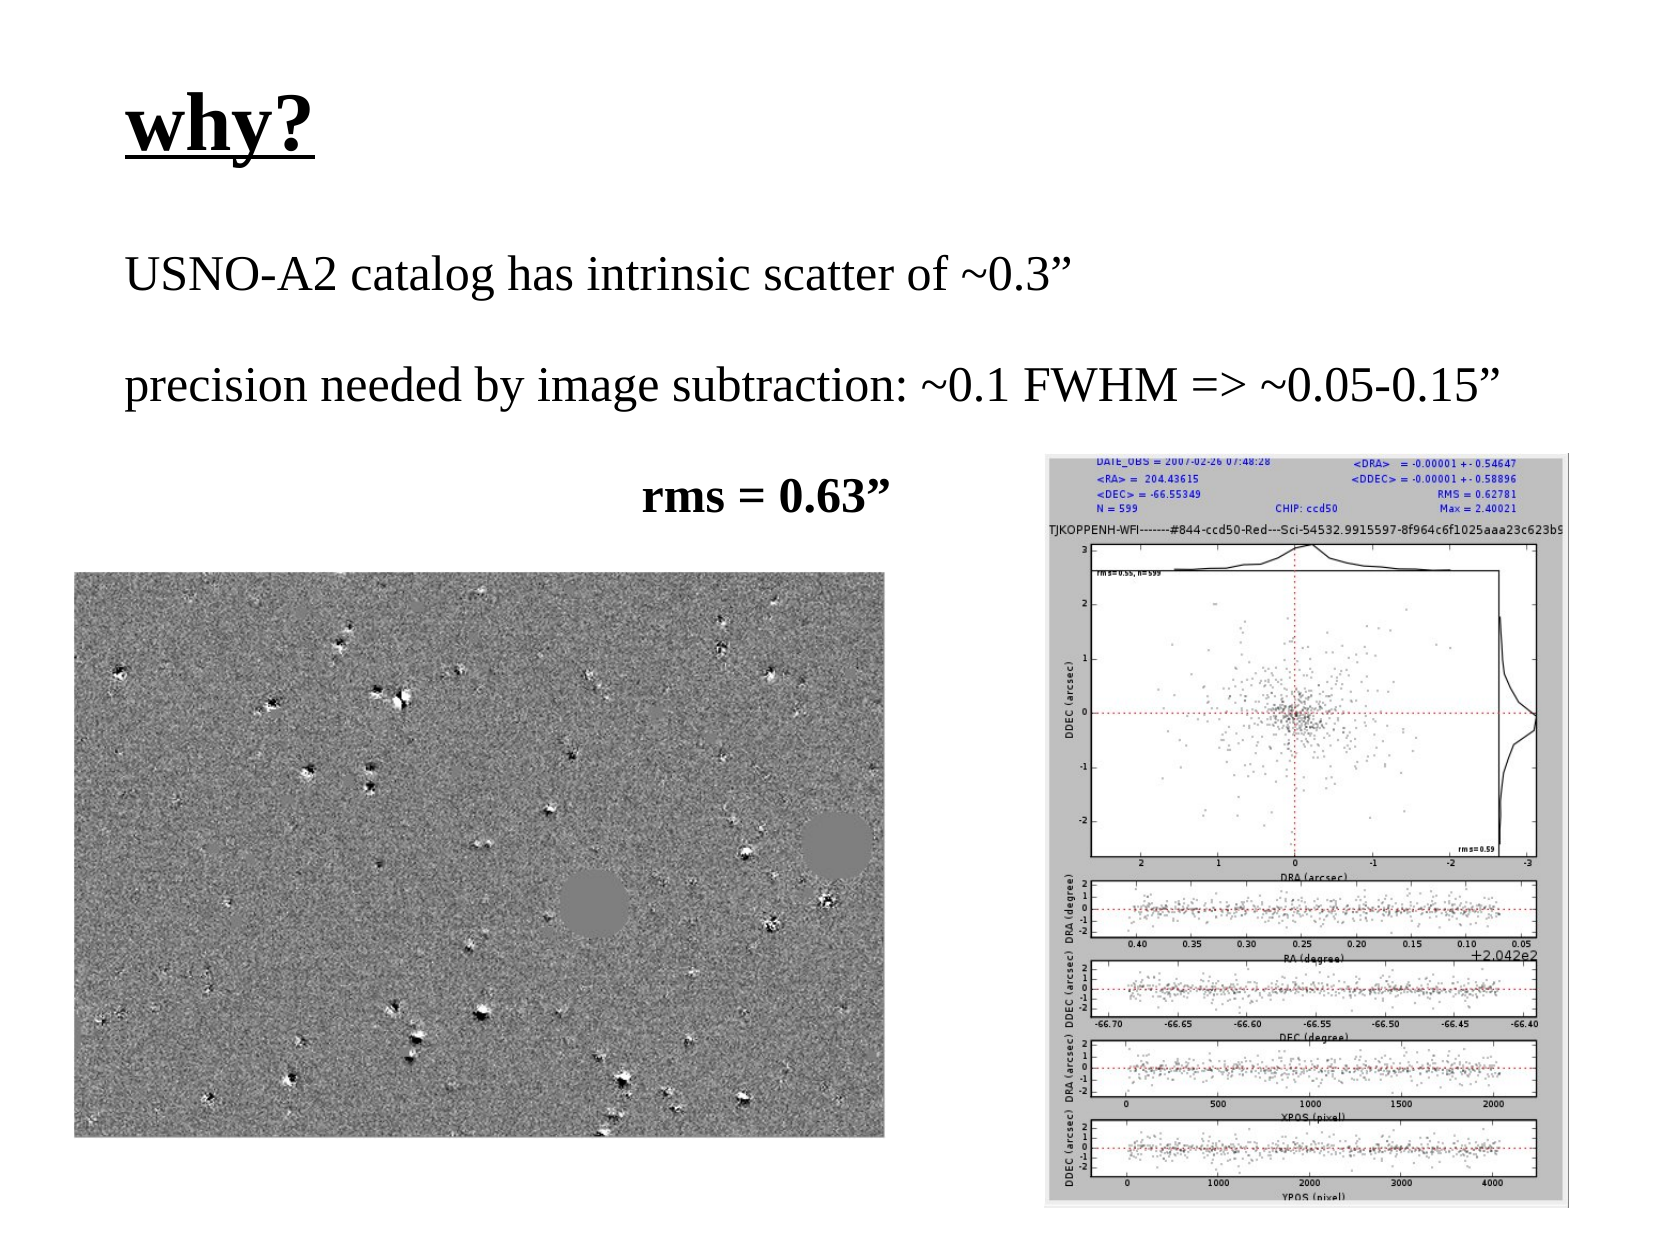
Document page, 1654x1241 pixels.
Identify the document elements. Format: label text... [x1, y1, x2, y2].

text_box USNO-A2 catalog has intrinsic scatter of ~0.3” precision needed by image subtraction: ~0.1 FWHM => ~0.05-0.15” [88, 246, 1537, 468]
picture [73, 571, 886, 1139]
text_box why? [125, 75, 316, 169]
text_box rms = 0.63” [641, 468, 892, 524]
picture [1044, 453, 1569, 1208]
